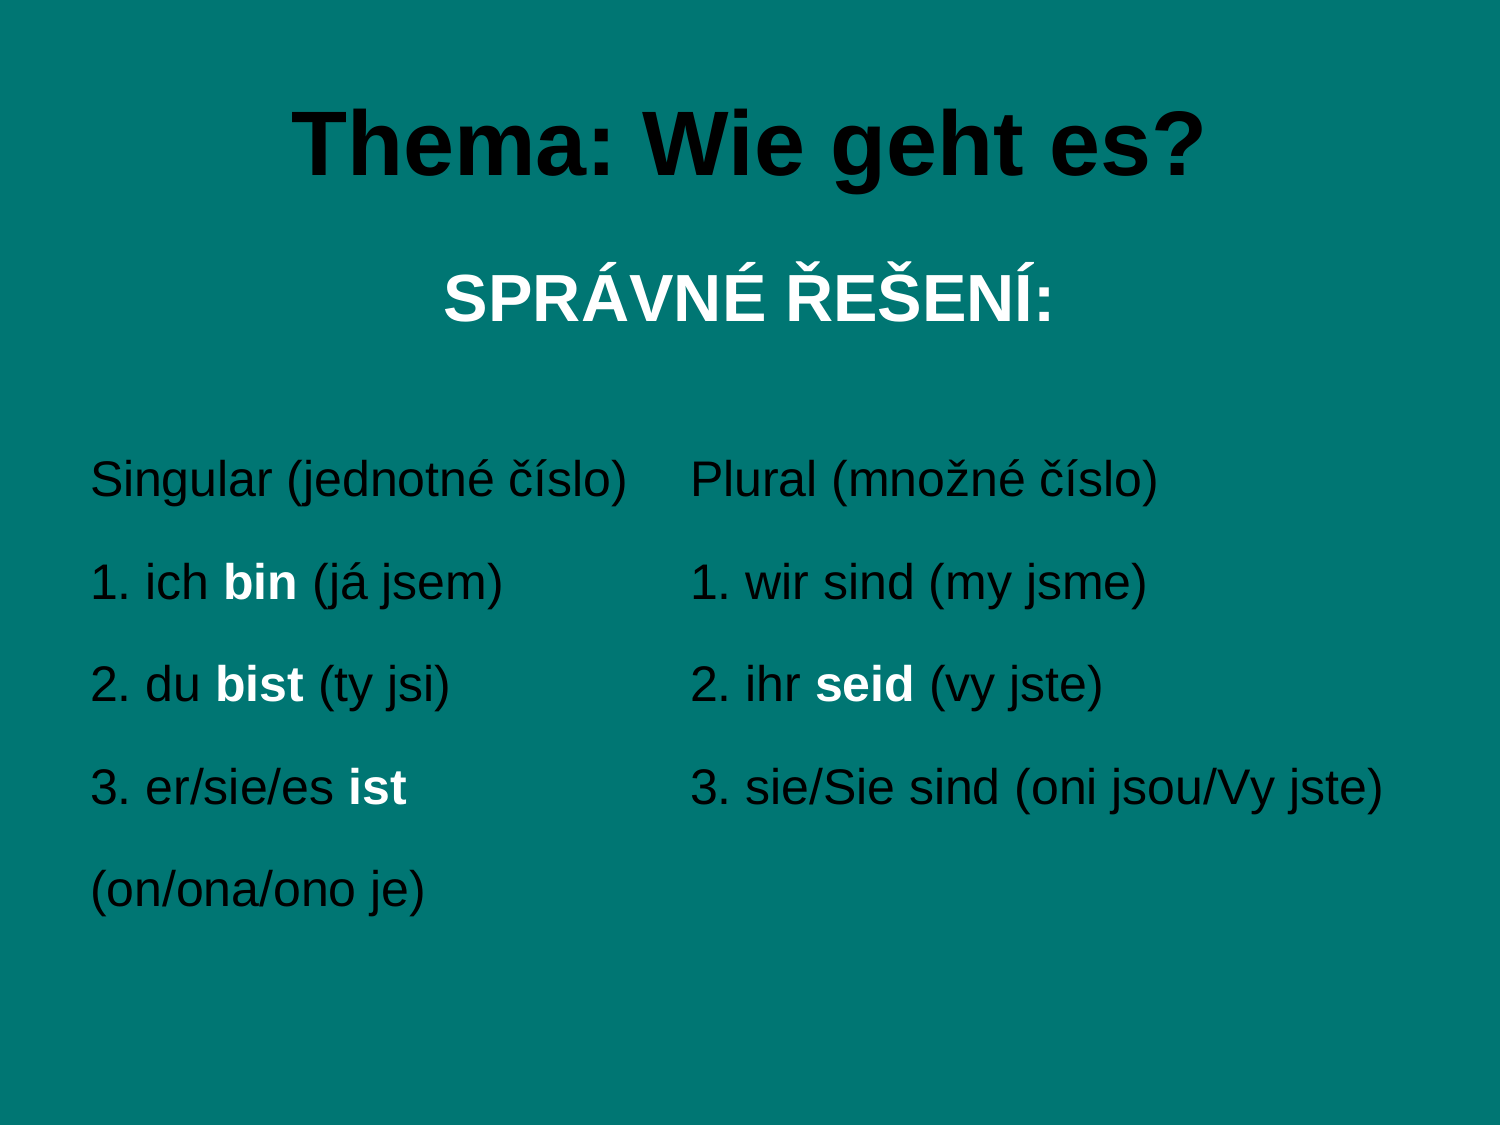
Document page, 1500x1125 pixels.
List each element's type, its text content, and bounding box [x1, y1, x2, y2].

list SPRÁVNÉ ŘEŠENÍ: Singular (jednotné číslo) Plural (množné číslo) 1. ich bin (já jsem) 1. wir sind (my jsme) 2. du bist (ty jsi) 2. ihr seid (vy jste) 3. er/sie/es ist 3. sie/Sie sind (oni jsou/Vy jste) (on/ona/ono je) [75, 262, 1426, 1007]
title Thema: Wie geht es? [75, 45, 1426, 233]
